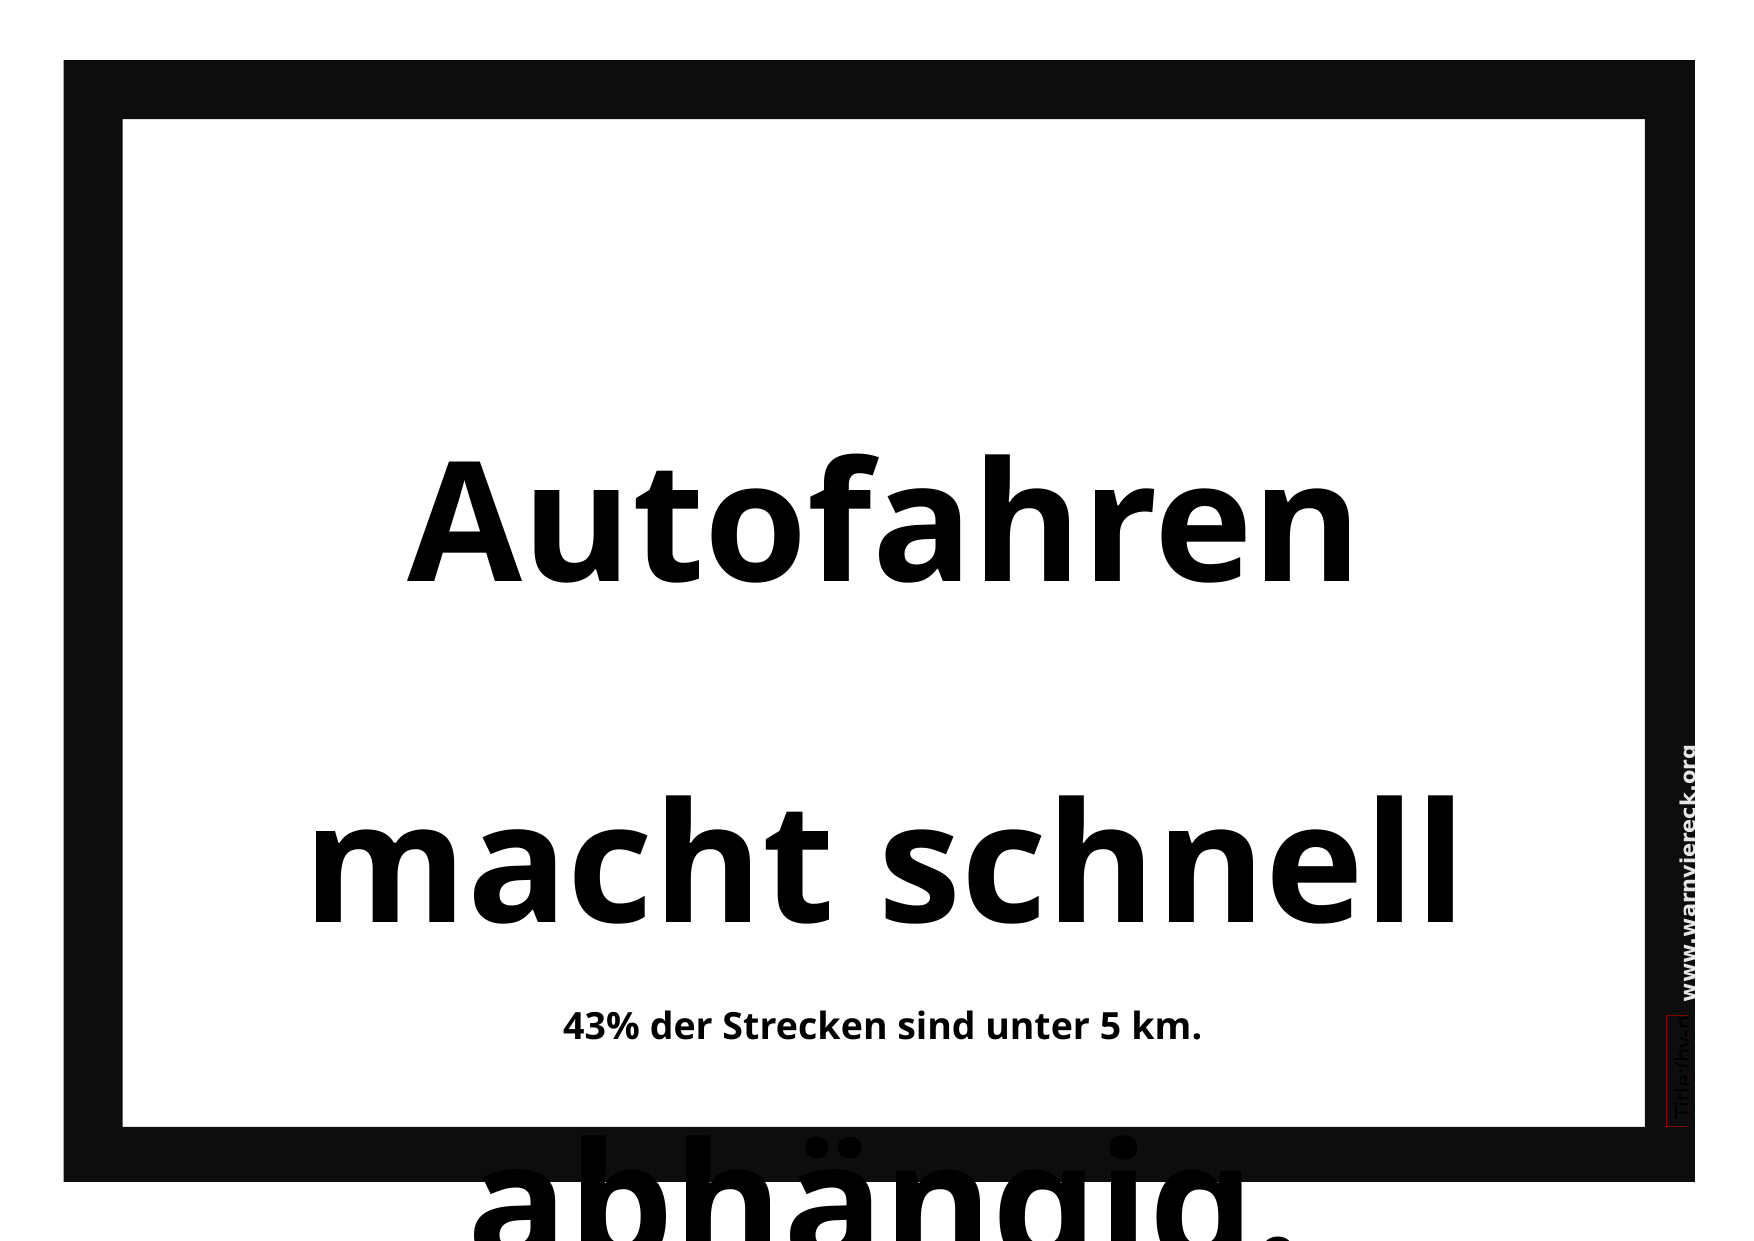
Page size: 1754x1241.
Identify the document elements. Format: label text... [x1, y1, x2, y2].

text_box 43% der Strecken sind unter 5 km. [399, 966, 1367, 1020]
text_box Autofahren macht schnell abhängig. [122, 282, 1648, 964]
